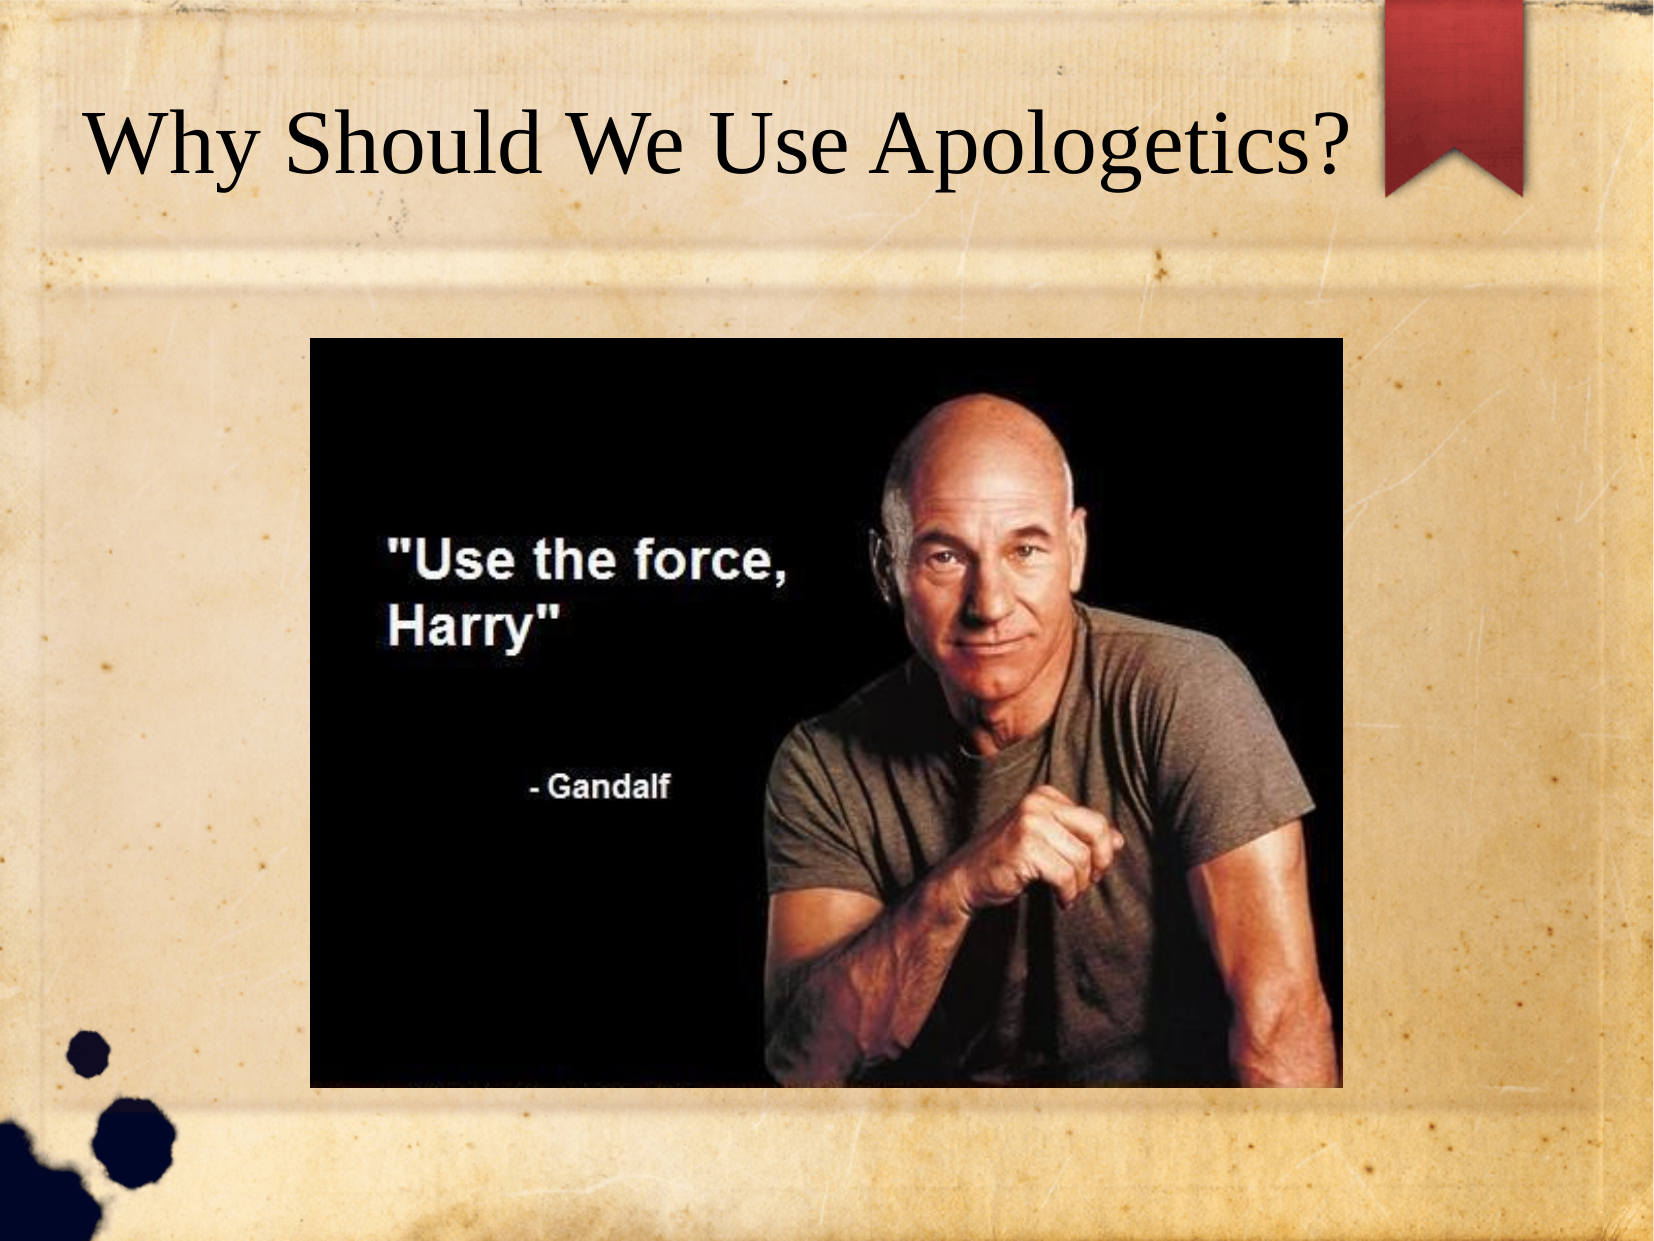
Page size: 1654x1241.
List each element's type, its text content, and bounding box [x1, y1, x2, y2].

title Why Should We Use Apologetics? [82, 41, 1388, 245]
picture [0, 0, 1654, 1241]
